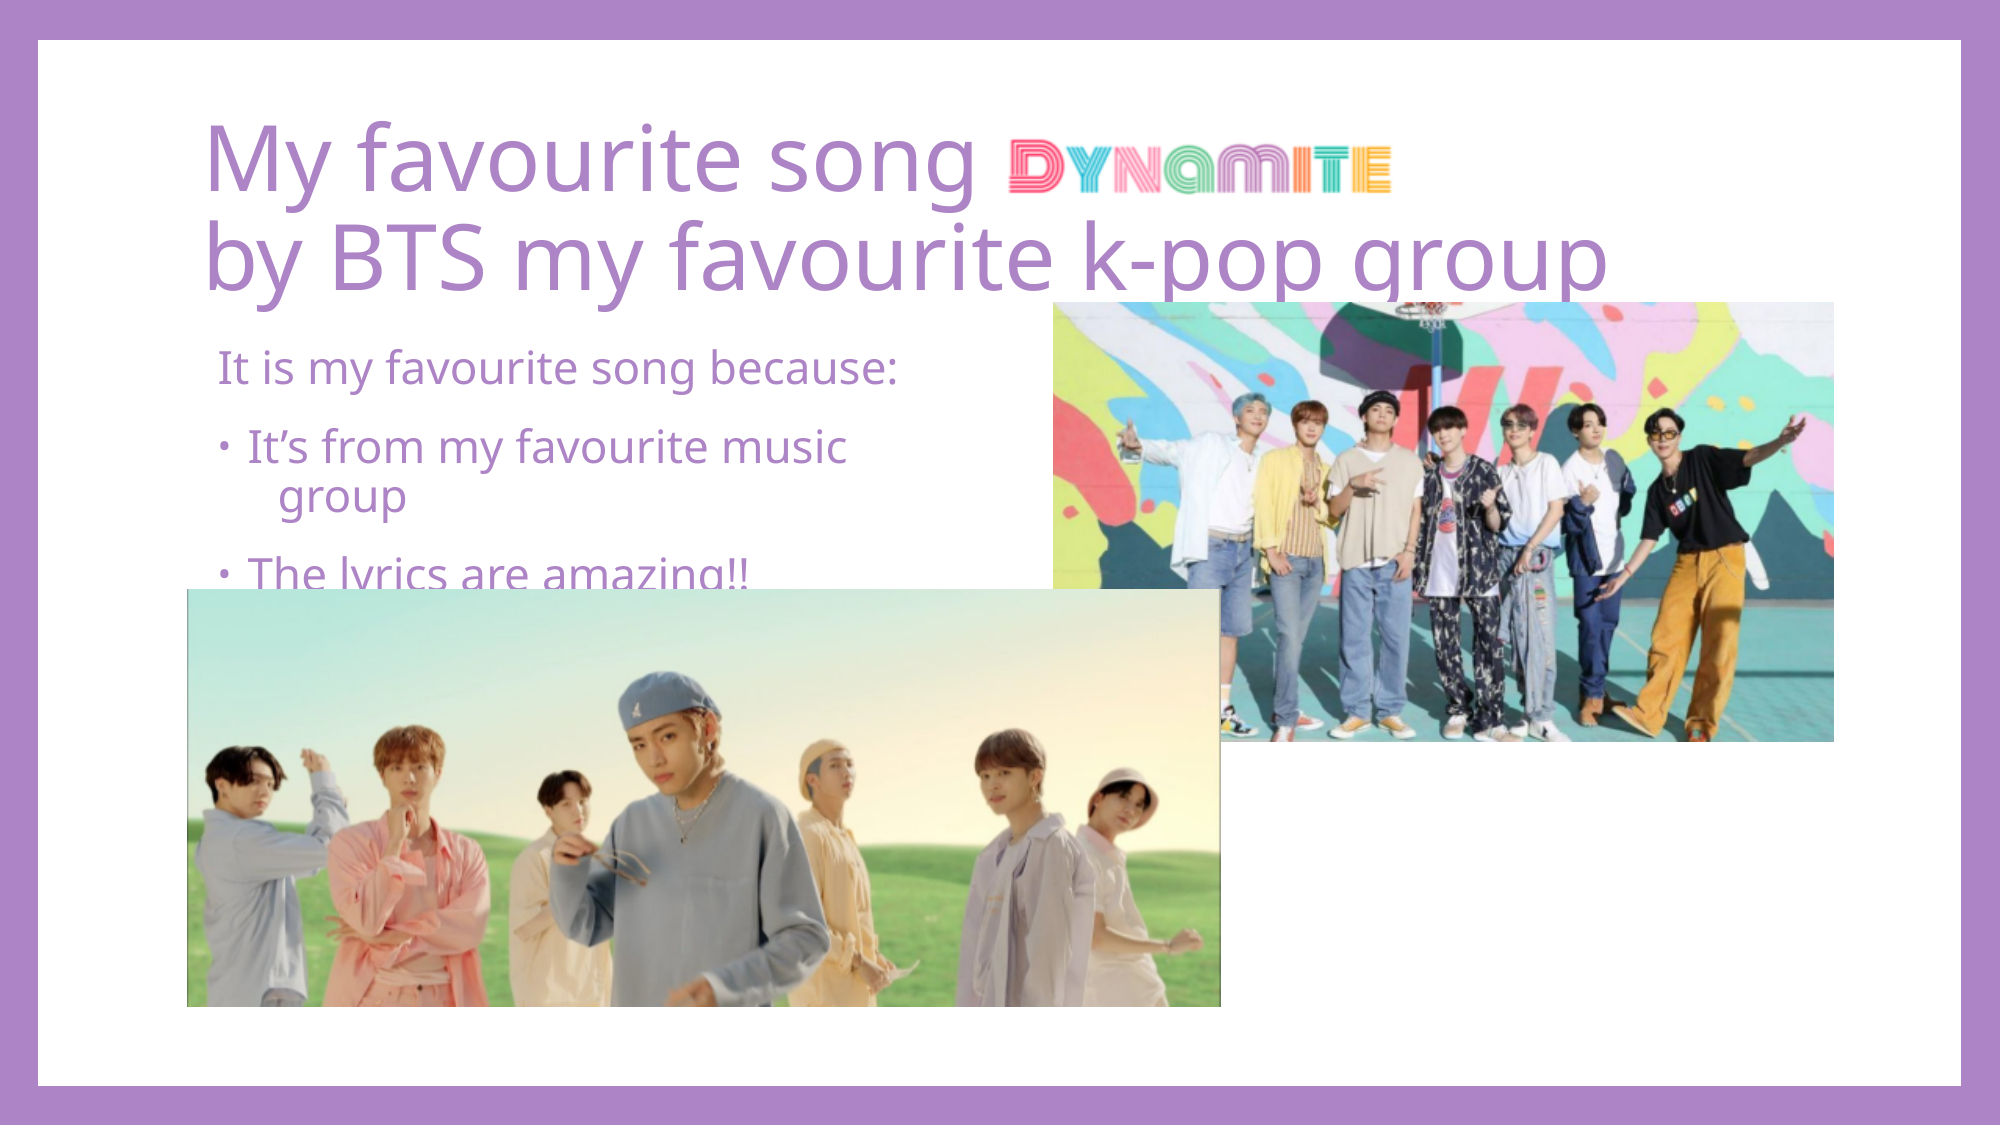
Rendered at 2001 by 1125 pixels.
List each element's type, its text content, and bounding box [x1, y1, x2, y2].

title My favourite song is by BTS my favourite k-pop group [187, 99, 1808, 323]
picture [990, 118, 1419, 212]
list It is my favourite song because: It’s from my favourite music group The lyrics are amazing!! [187, 337, 968, 589]
picture [187, 302, 1834, 1007]
